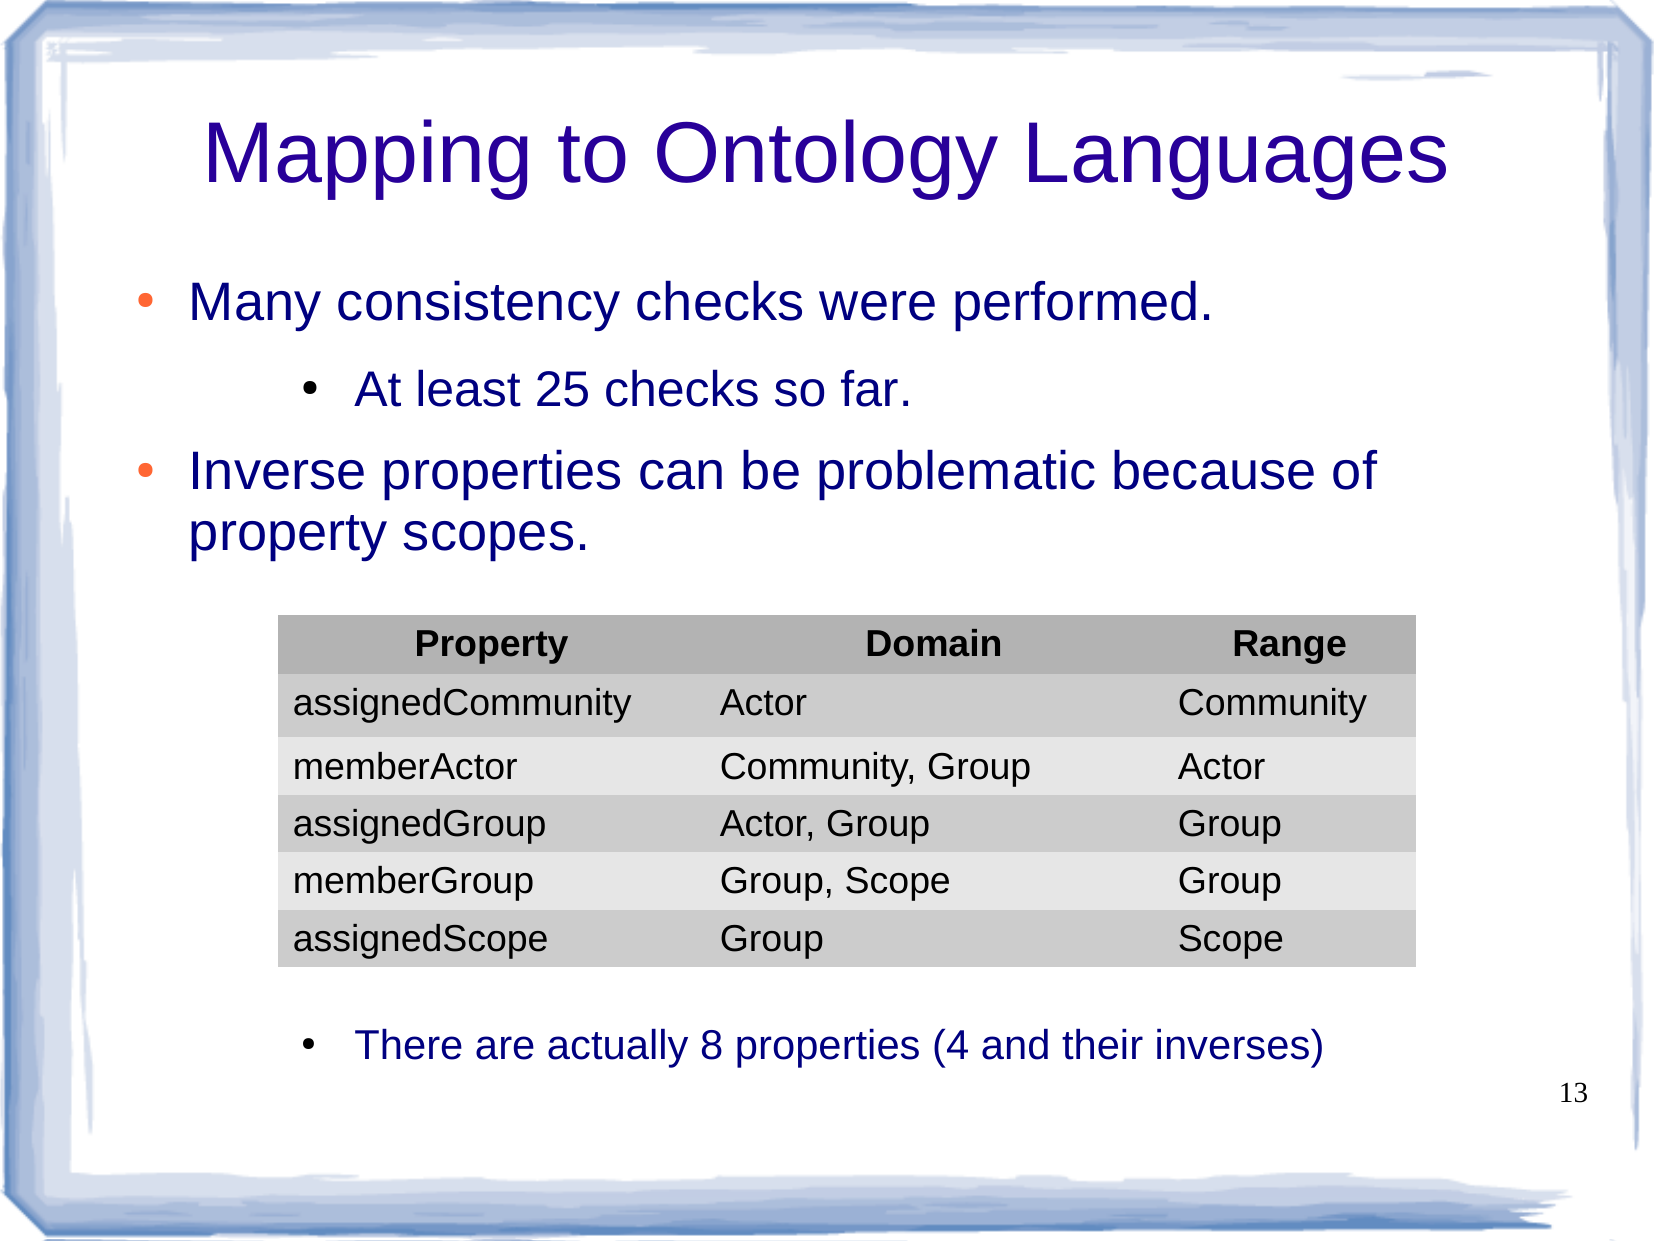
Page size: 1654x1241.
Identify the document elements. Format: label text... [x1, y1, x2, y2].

table_cell Community, Group [705, 737, 1163, 795]
table_cell assignedGroup [278, 795, 705, 852]
table_cell Scope [1163, 910, 1416, 967]
table_cell Group, Scope [705, 852, 1163, 910]
table_cell Actor [1163, 737, 1416, 795]
title Mapping to Ontology Languages [82, 49, 1571, 257]
list Many consistency checks were performed. At least 25 checks so far. Inverse properties can be problematic because of property scopes. There are actually 8 properties (4 and their inverses) [118, 271, 1571, 1091]
table_cell Group [1163, 852, 1416, 910]
table_header Range [1163, 615, 1416, 674]
table_header Property [278, 615, 705, 674]
table_cell Community [1163, 674, 1416, 737]
table_cell assignedScope [278, 910, 705, 967]
table_cell memberGroup [278, 852, 705, 910]
table_cell assignedCommunity [278, 674, 705, 737]
table_cell Actor, Group [705, 795, 1163, 852]
table_header Domain [705, 615, 1163, 674]
table_cell Group [1163, 795, 1416, 852]
table_cell memberActor [278, 737, 705, 795]
table_cell Group [705, 910, 1163, 967]
picture [0, 0, 1654, 1241]
table_cell Actor [705, 674, 1163, 737]
